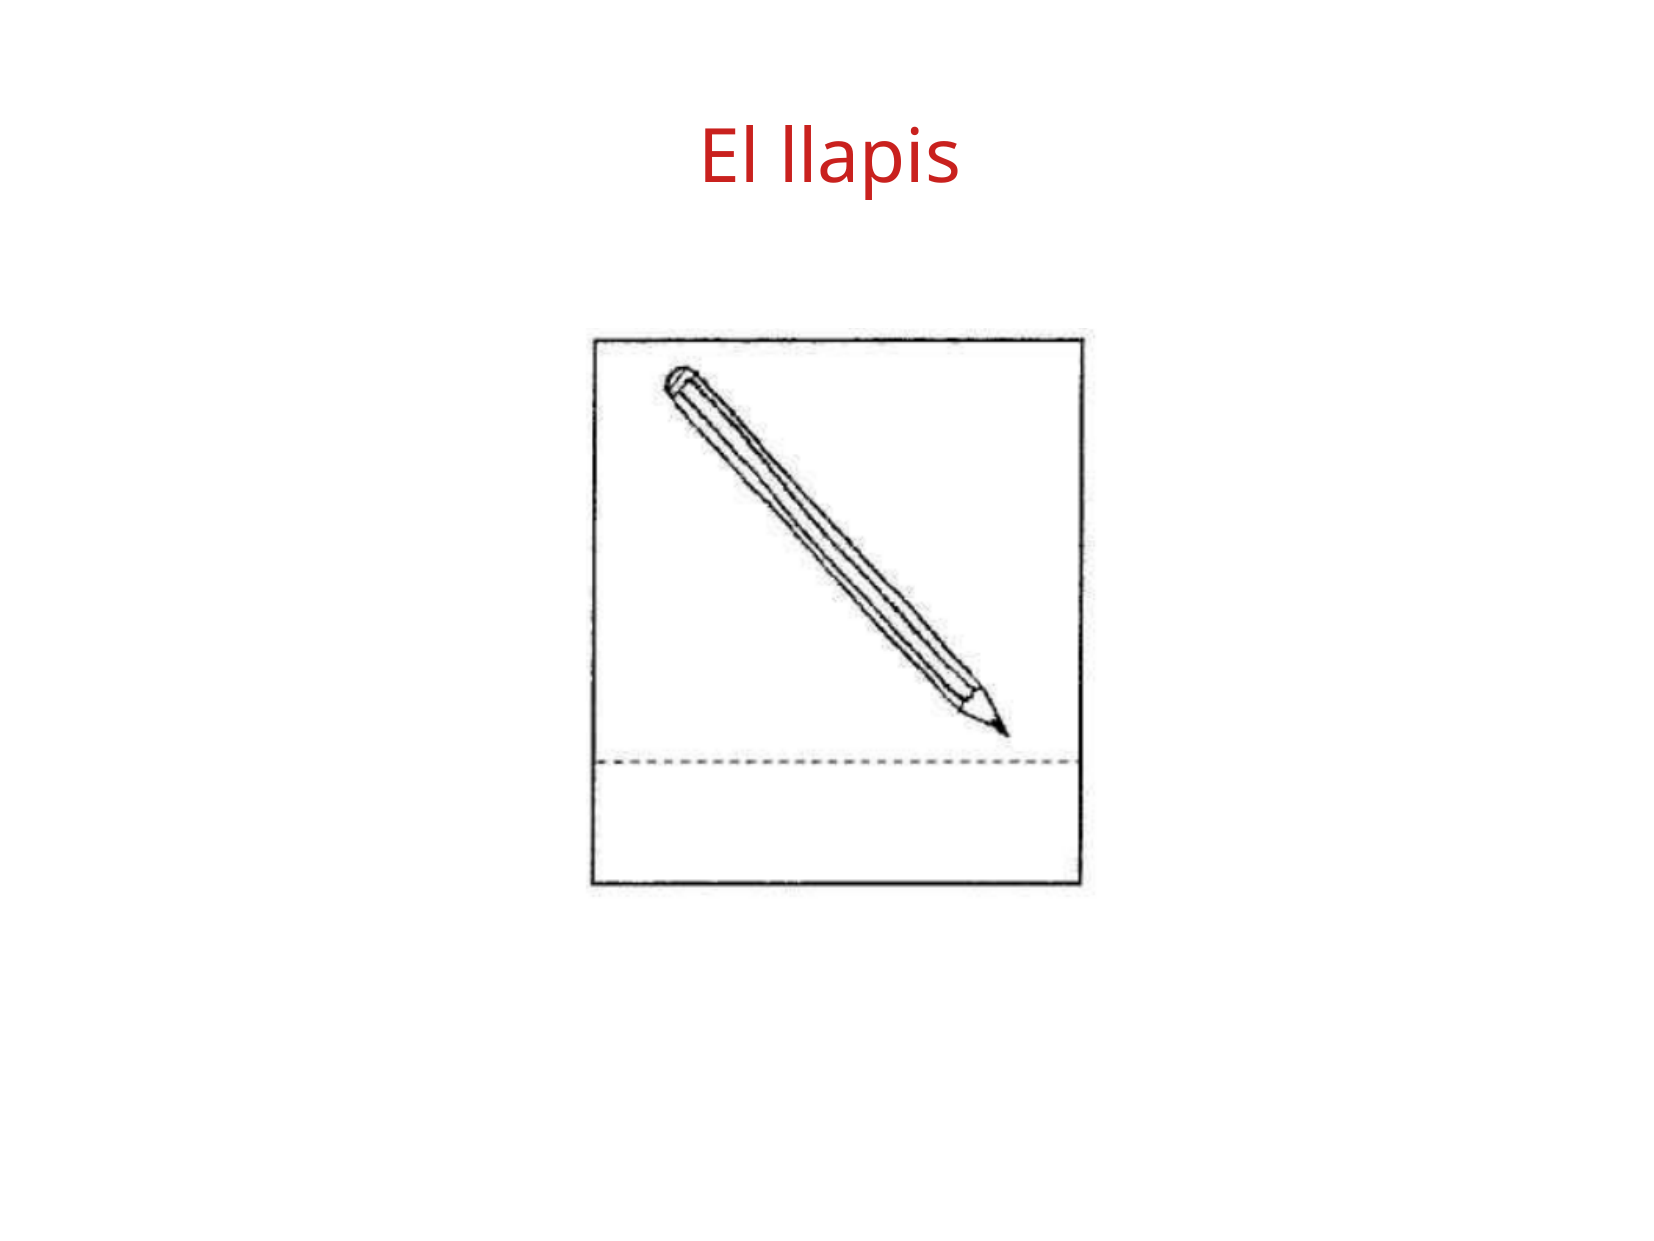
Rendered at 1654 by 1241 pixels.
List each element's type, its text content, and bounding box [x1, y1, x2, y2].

picture [566, 328, 1109, 922]
text_box El llapis [289, 49, 1371, 257]
